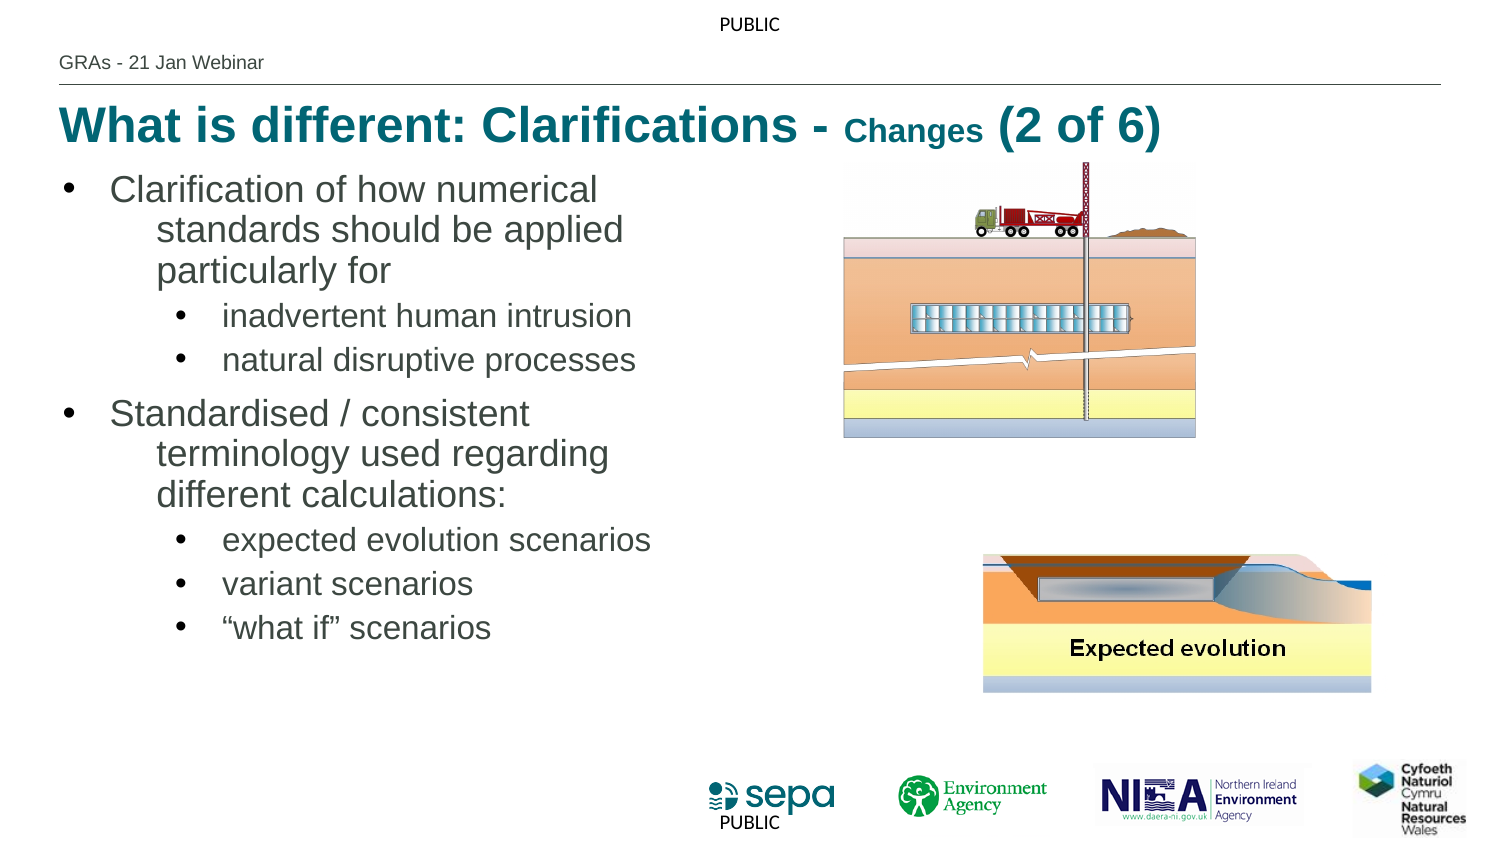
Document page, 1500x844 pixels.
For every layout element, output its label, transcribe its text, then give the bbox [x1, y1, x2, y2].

picture [843, 162, 1196, 438]
list Clarification of how numerical standards should be applied particularly for inadvertent human intrusion natural disruptive processes Standardised / consistent terminology used regarding different calculations: expected evolution scenarios variant scenarios “what if” scenarios [62, 169, 721, 745]
list What is different: Clarifications - Changes (2 of 6) [59, 99, 1442, 163]
list GRAs - 21 Jan Webinar [58, 53, 401, 75]
picture [974, 497, 1388, 714]
text_box [750, 169, 1408, 757]
